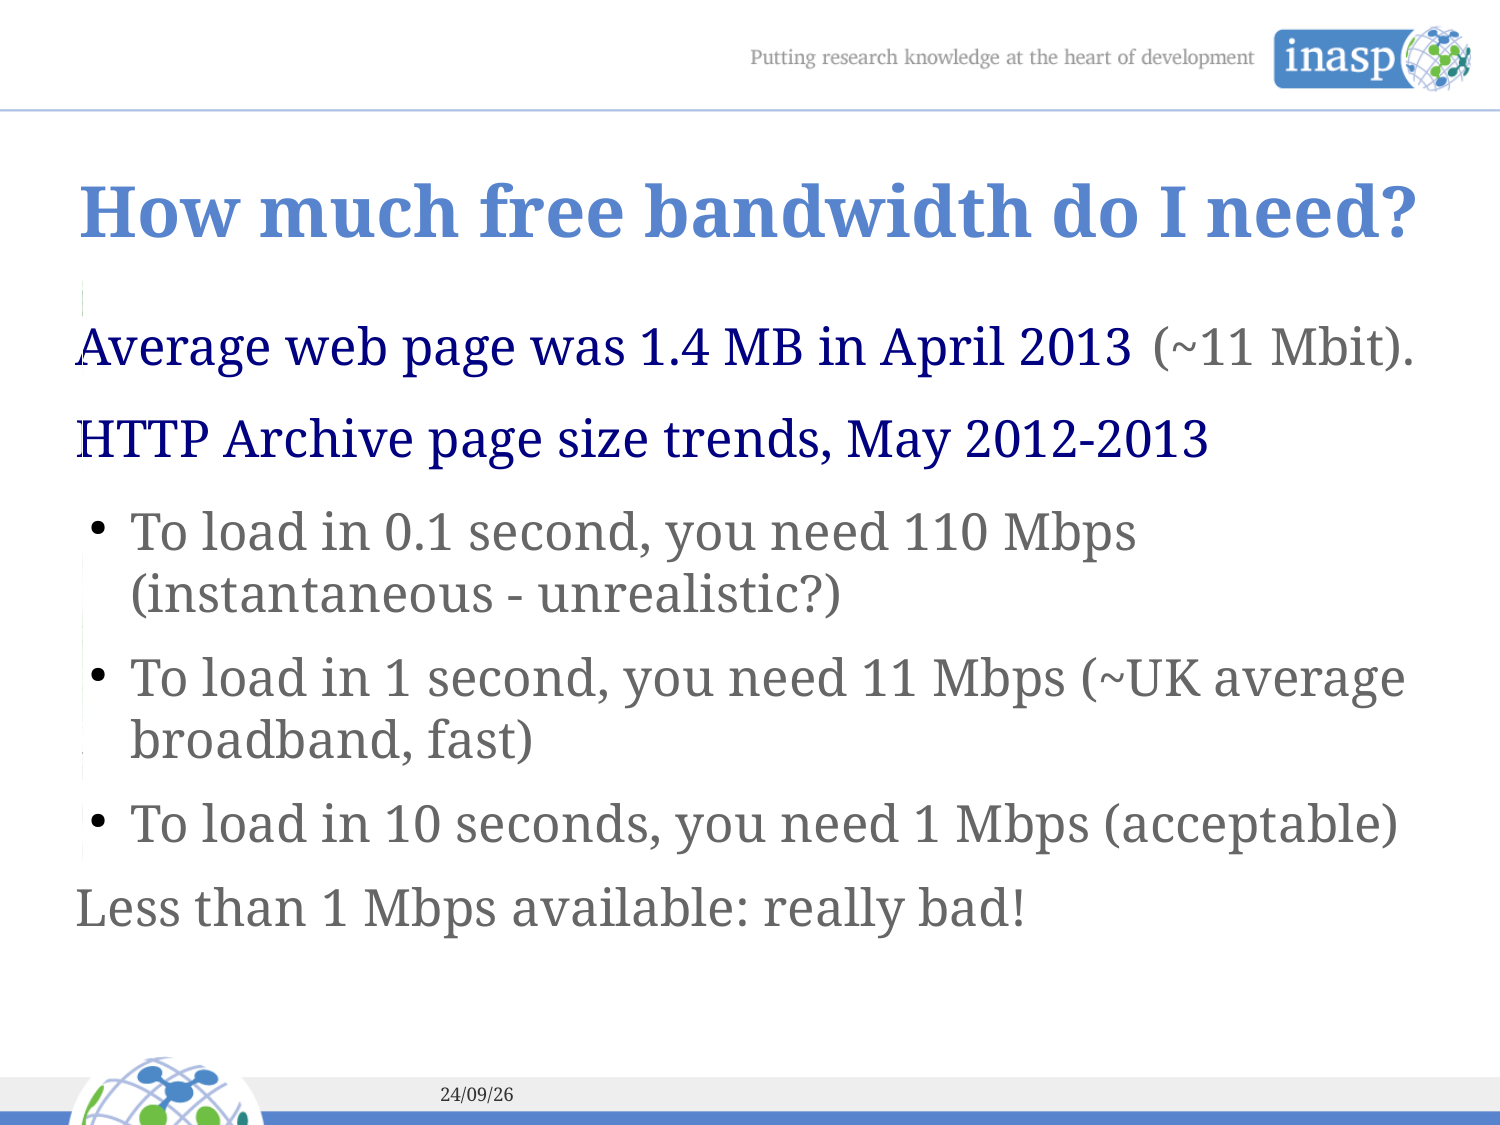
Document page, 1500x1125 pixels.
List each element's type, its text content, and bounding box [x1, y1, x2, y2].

picture [0, 0, 1500, 1125]
list Average web page was 1.4 MB in April 2013 (~11 Mbit). HTTP Archive page size trends, May 2012-2013 To load in 0.1 second, you need 110 Mbps (instantaneous - unrealistic?) To load in 1 second, you need 11 Mbps (~UK average broadband, fast) To load in 10 seconds, you need 1 Mbps (acceptable) Less than 1 Mbps available: really bad! [75, 313, 1426, 967]
title How much free bandwidth do I need? [75, 129, 1426, 313]
